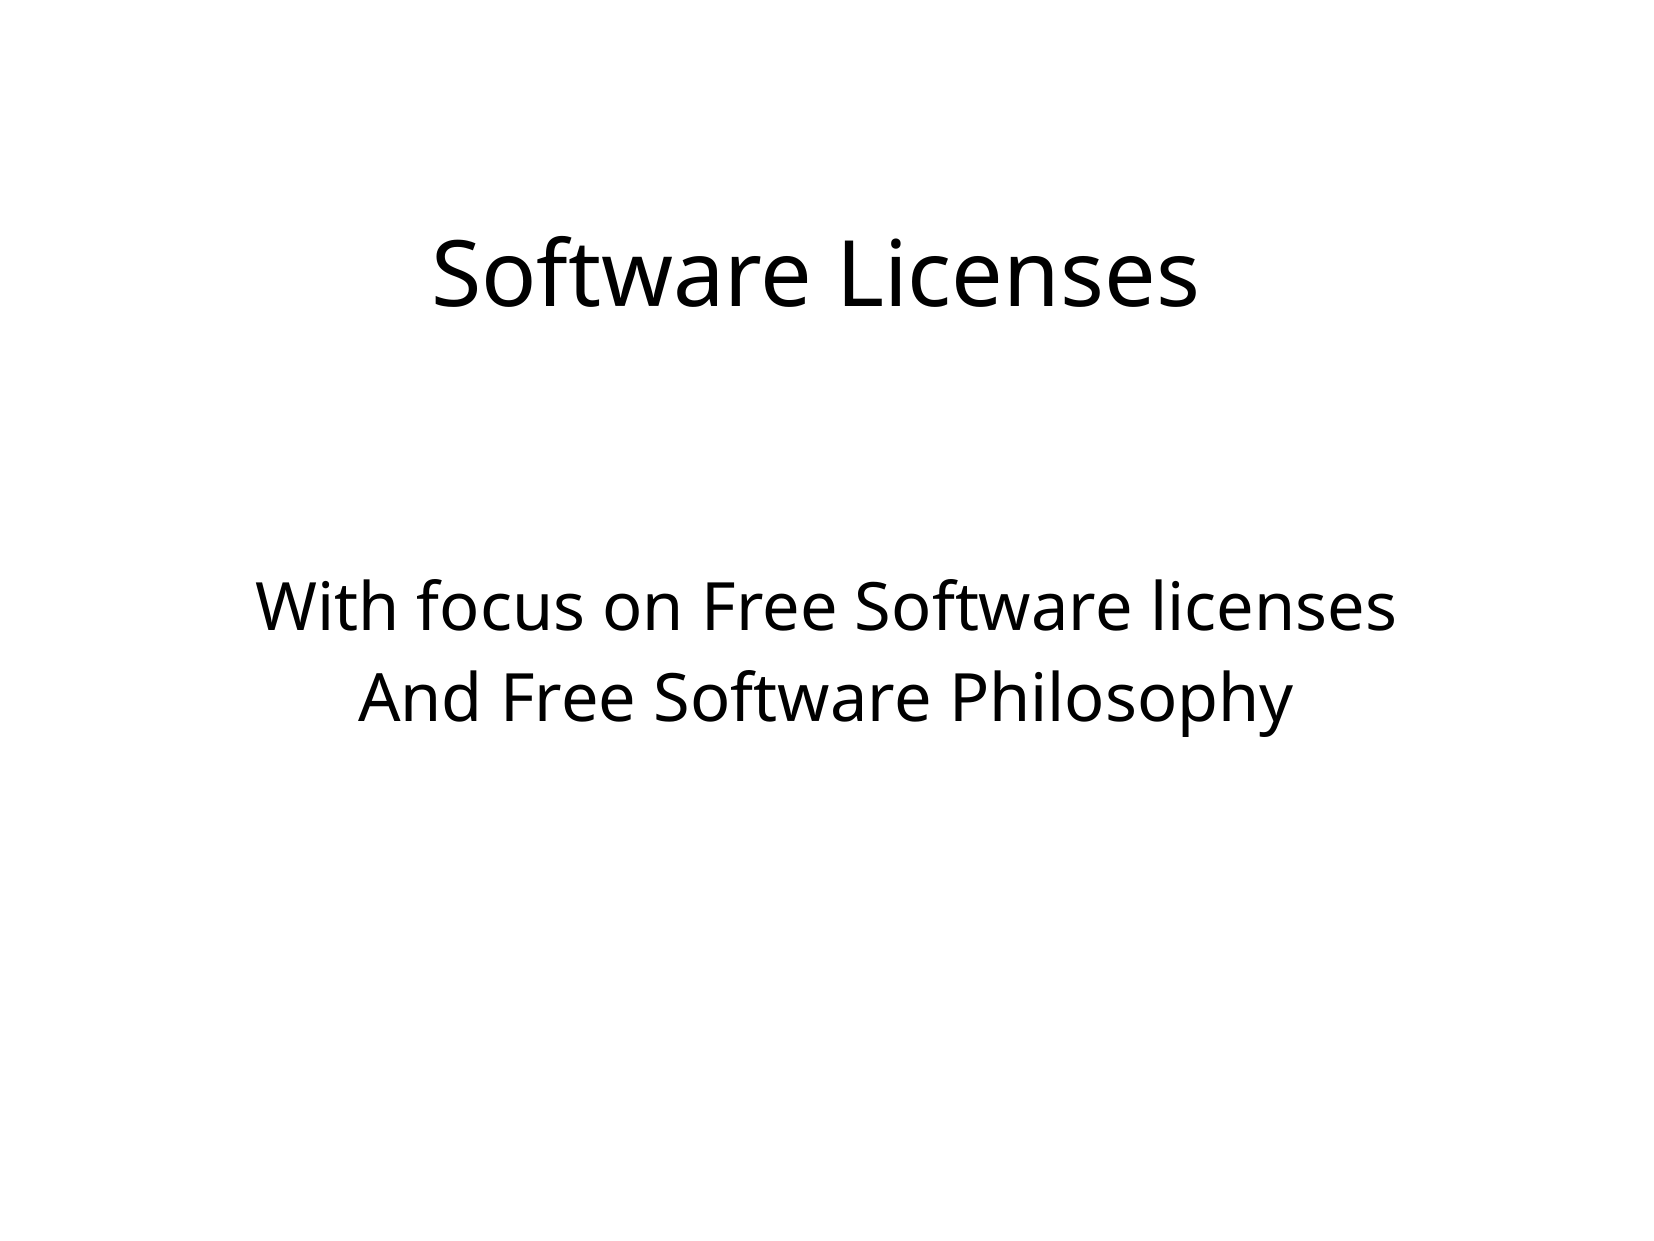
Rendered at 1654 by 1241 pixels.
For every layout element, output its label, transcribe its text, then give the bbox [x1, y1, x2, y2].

title Software Licenses [71, 167, 1561, 376]
subtitle With focus on Free Software licenses And Free Software Philosophy [82, 290, 1571, 1010]
